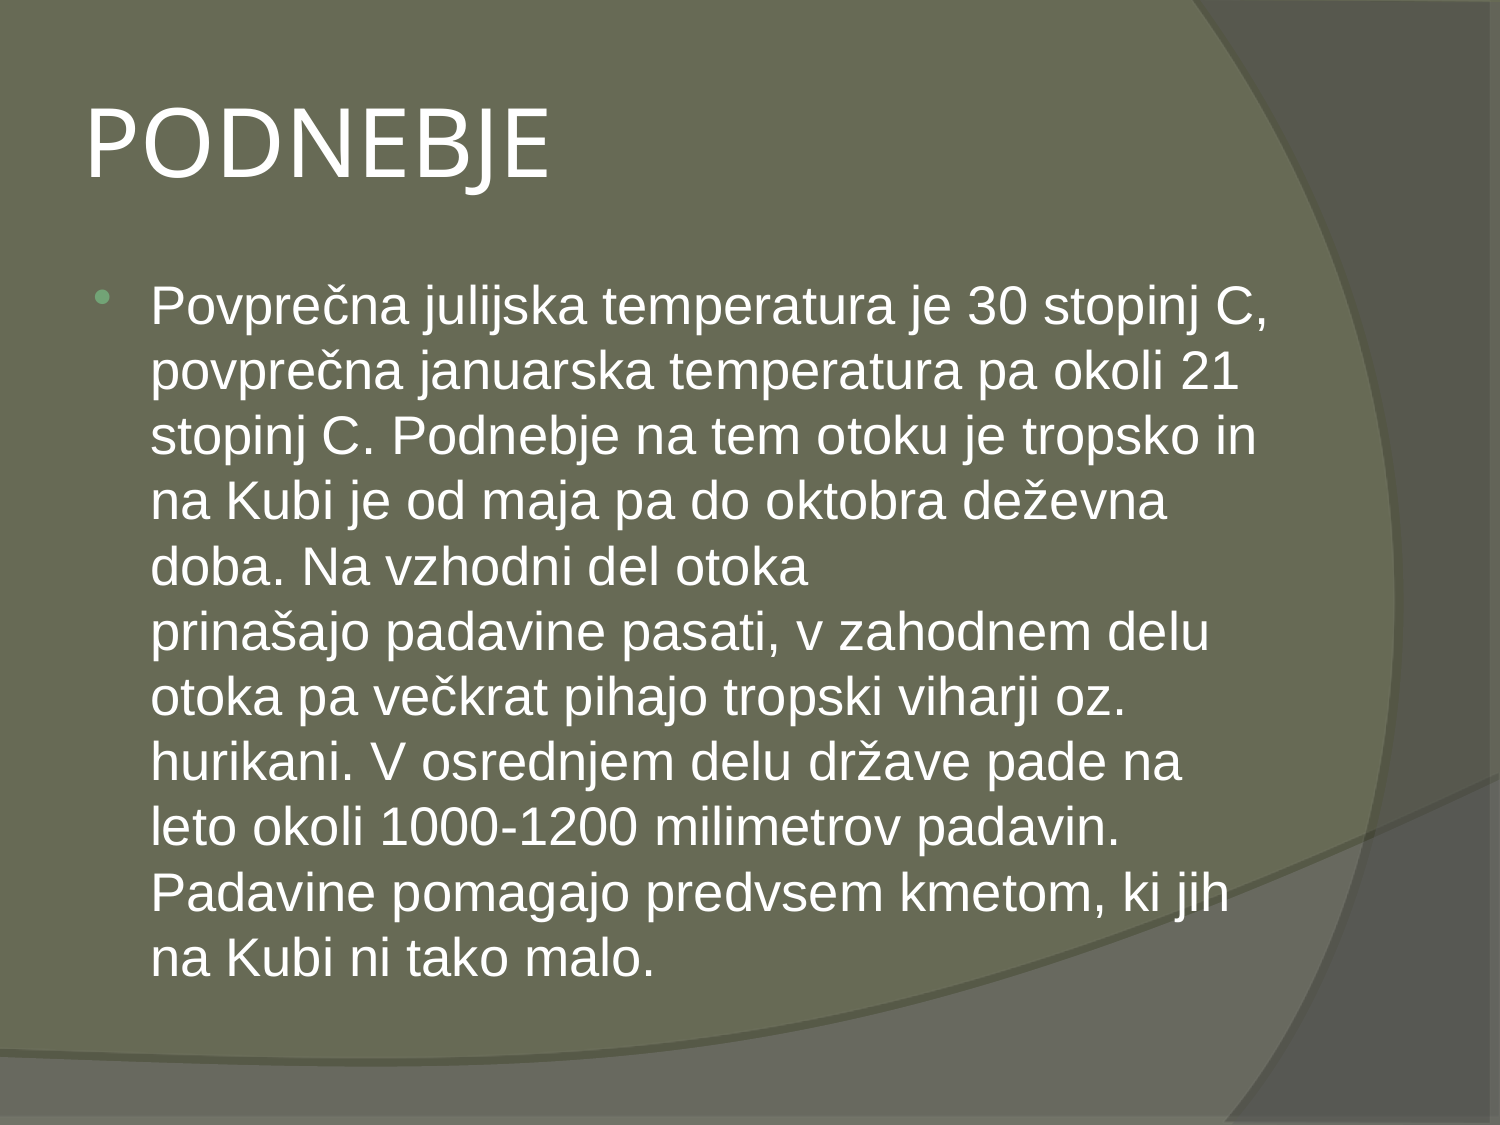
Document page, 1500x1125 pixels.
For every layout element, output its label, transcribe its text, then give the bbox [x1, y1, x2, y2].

list Povprečna julijska temperatura je 30 stopinj C, povprečna januarska temperatura pa okoli 21 stopinj C. Podnebje na tem otoku je tropsko in na Kubi je od maja pa do oktobra deževna doba. Na vzhodni del otoka prinašajo padavine pasati, v zahodnem delu otoka pa večkrat pihajo tropski viharji oz. hurikani. V osrednjem delu države pade na leto okoli 1000-1200 milimetrov padavin. Padavine pomagajo predvsem kmetom, ki jih na Kubi ni tako malo. [75, 262, 1300, 1005]
title PODNEBJE [75, 45, 1300, 233]
